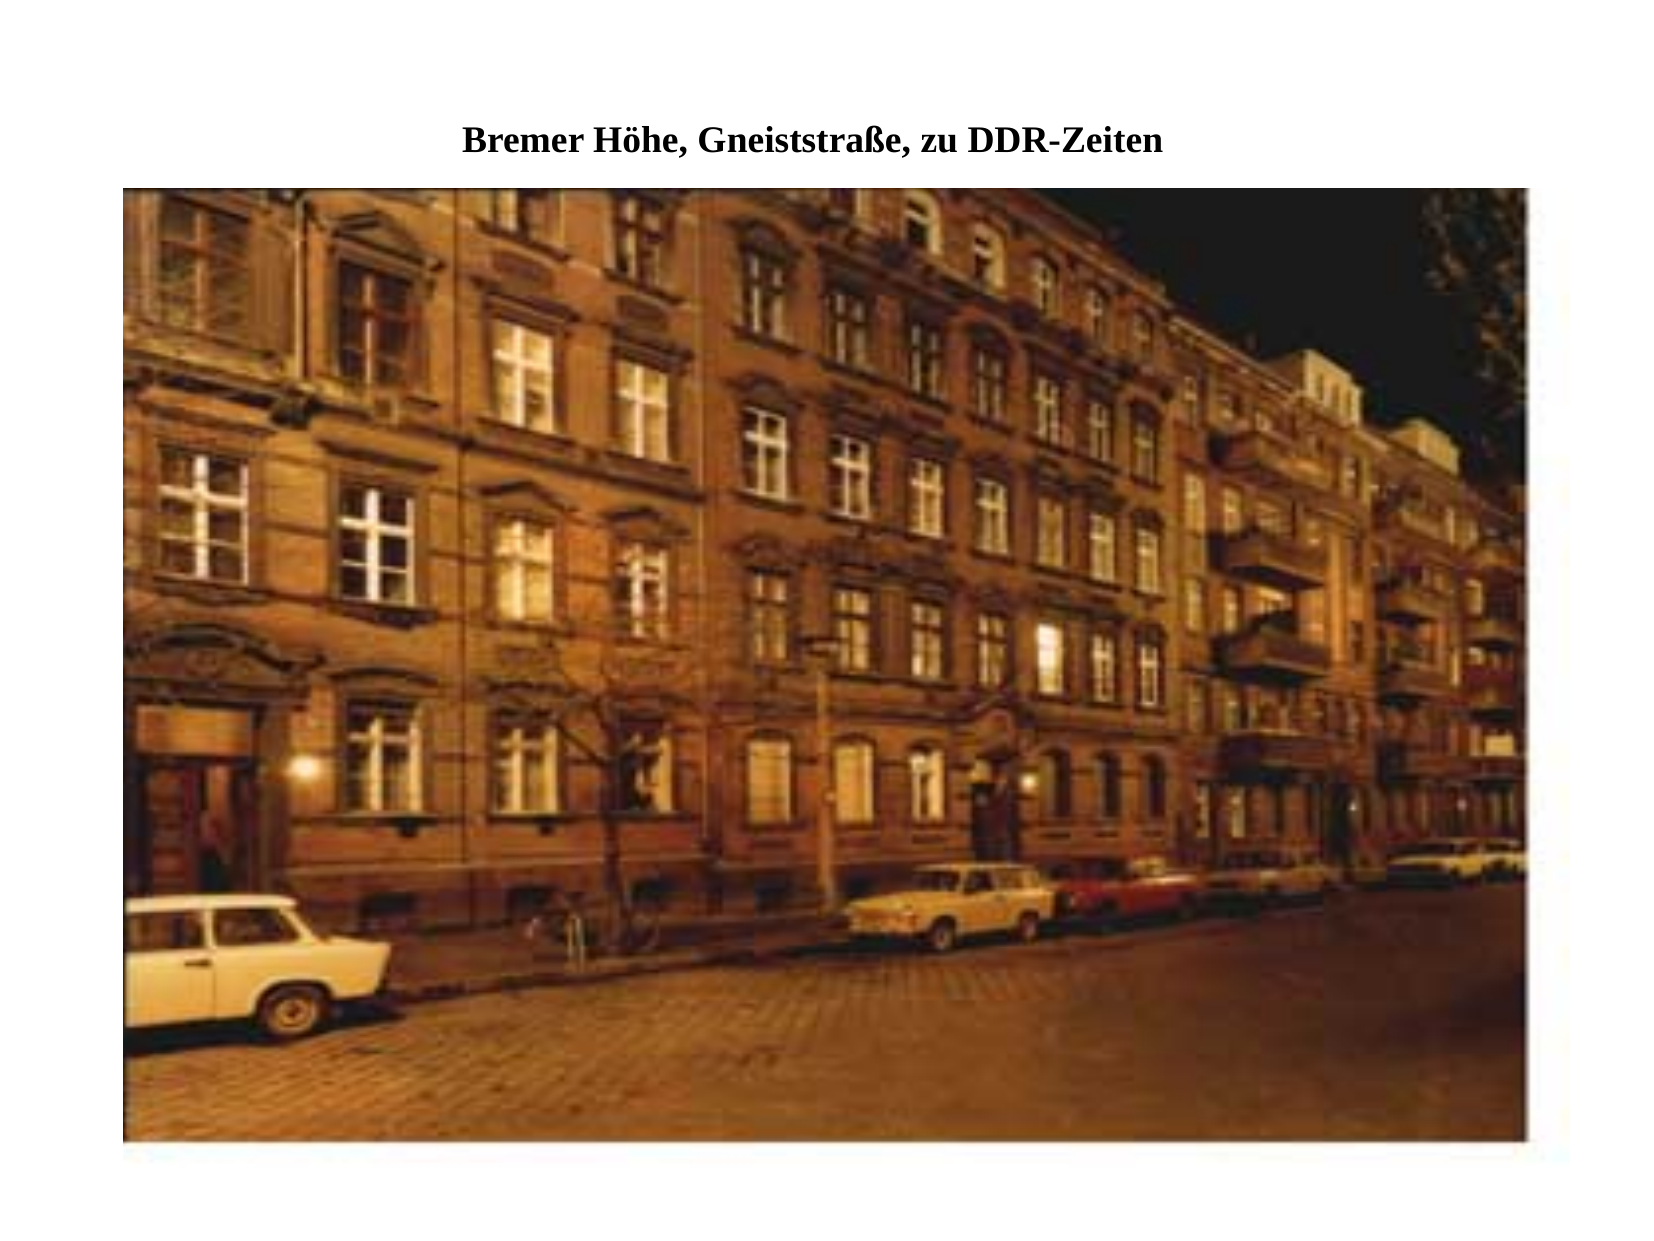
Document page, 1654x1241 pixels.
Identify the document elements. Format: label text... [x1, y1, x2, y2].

text_box Bremer Höhe, Gneiststraße, zu DDR-Zeiten [447, 111, 1207, 168]
picture [123, 188, 1570, 1174]
